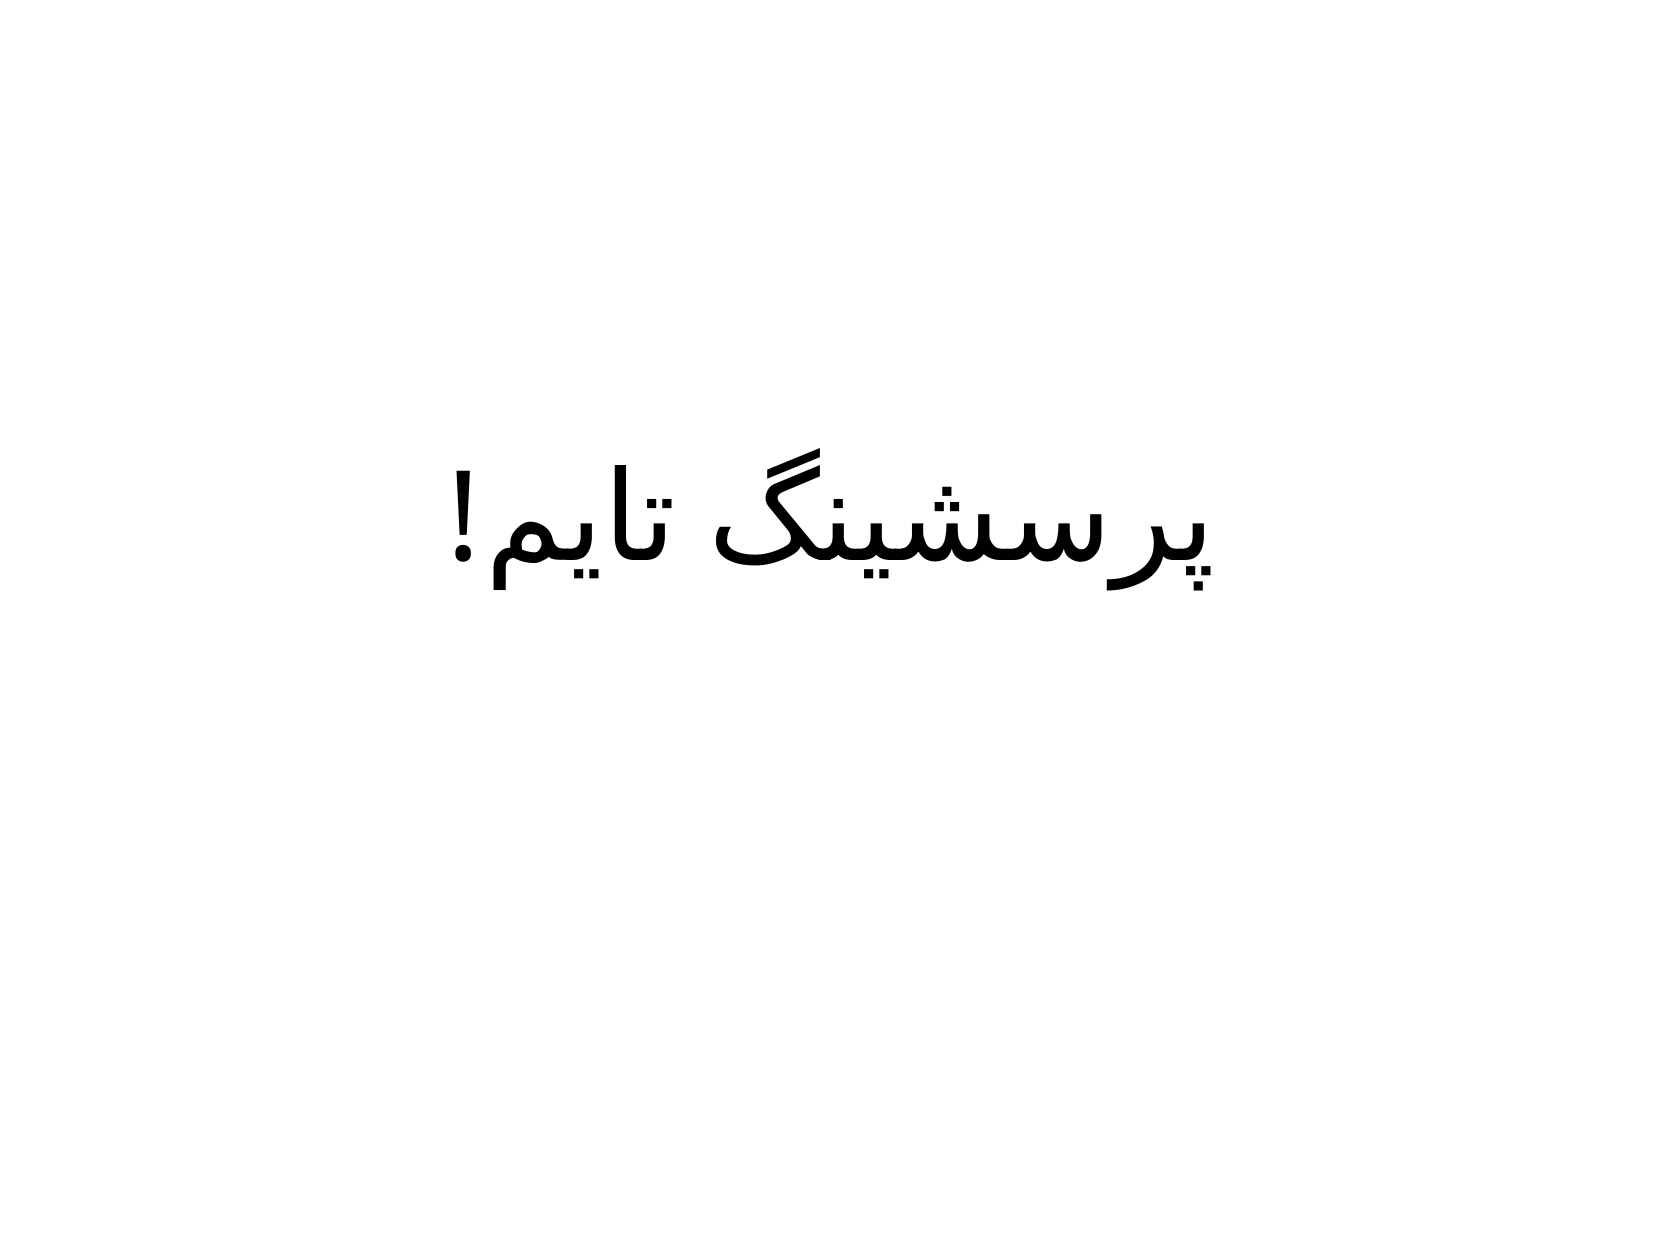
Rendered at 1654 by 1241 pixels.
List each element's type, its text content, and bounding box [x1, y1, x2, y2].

subtitle پرسشینگ تایم! [82, 49, 1571, 1010]
